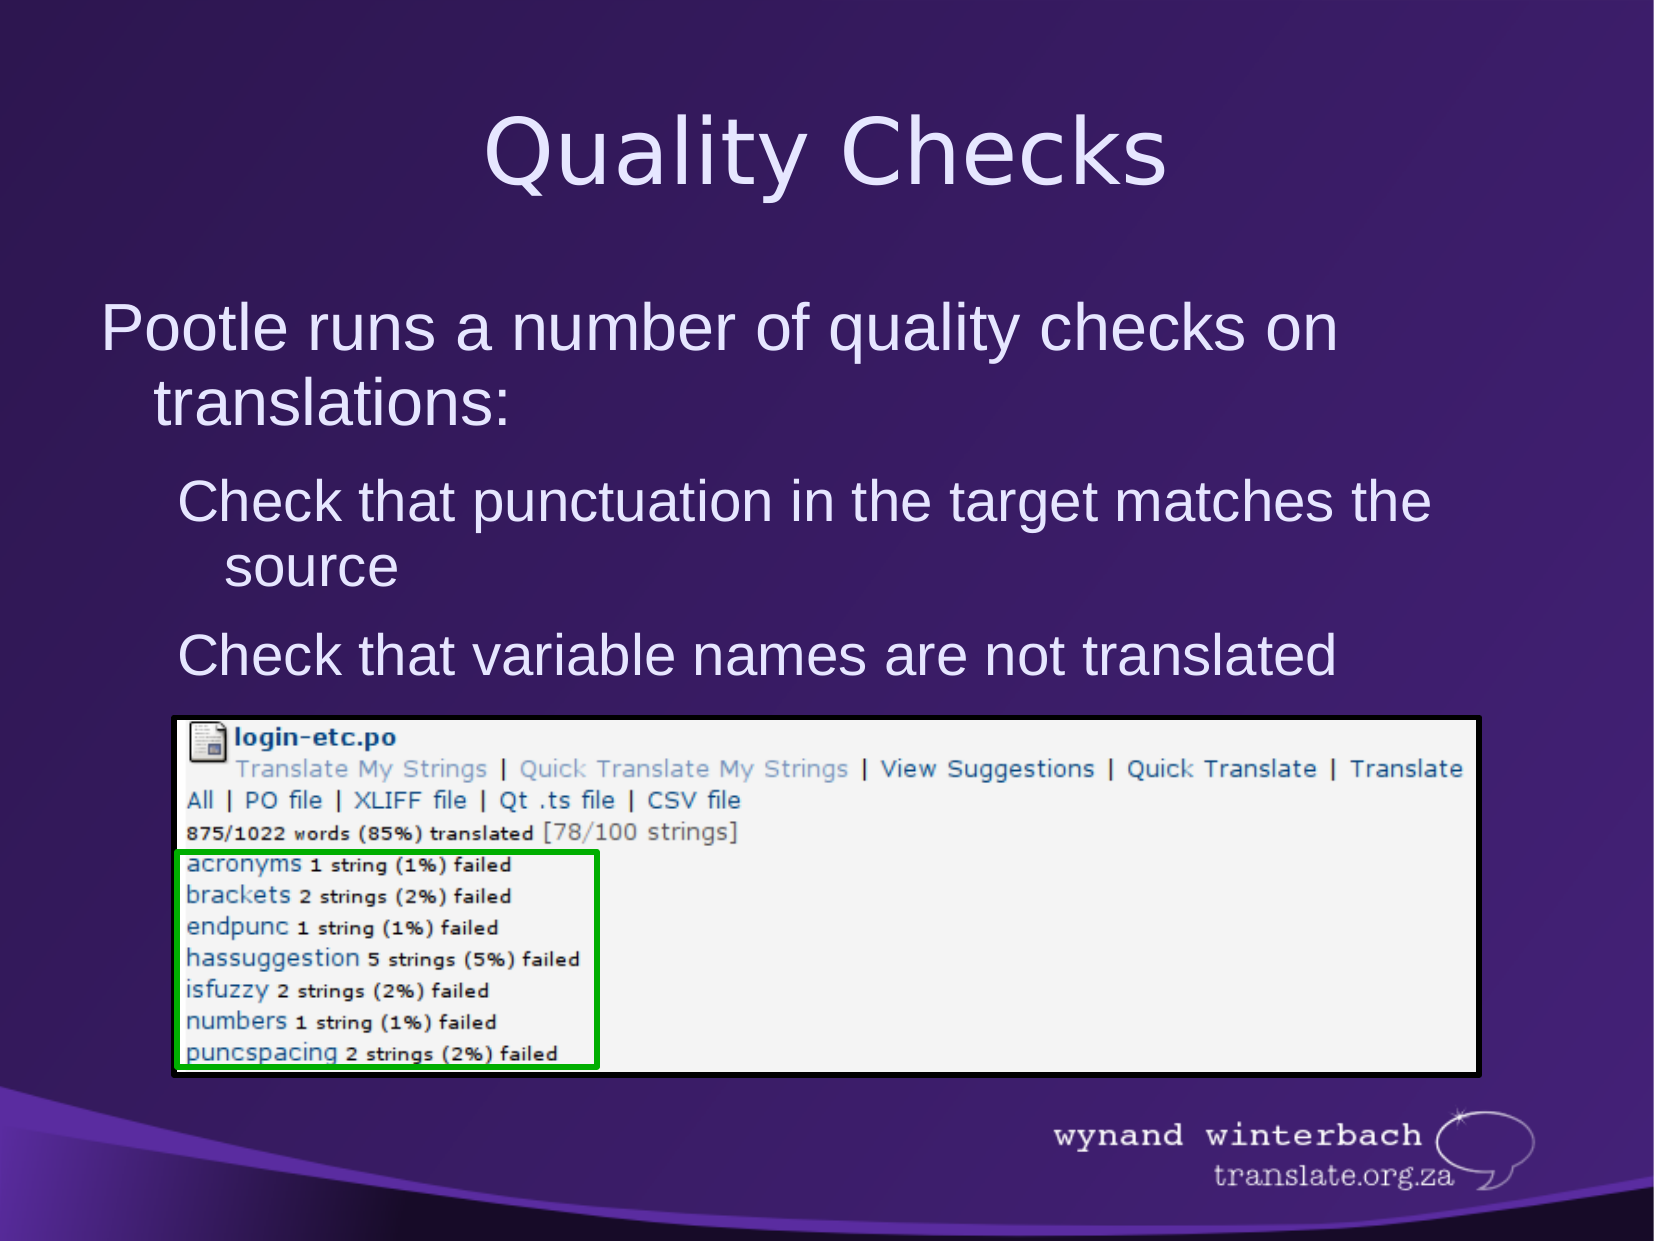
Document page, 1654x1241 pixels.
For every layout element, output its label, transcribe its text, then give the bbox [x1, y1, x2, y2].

picture [0, 0, 1654, 1241]
title Quality Checks [82, 49, 1571, 257]
list Pootle runs a number of quality checks on translations: Check that punctuation in the target matches the source Check that variable names are not translated [82, 290, 1565, 688]
